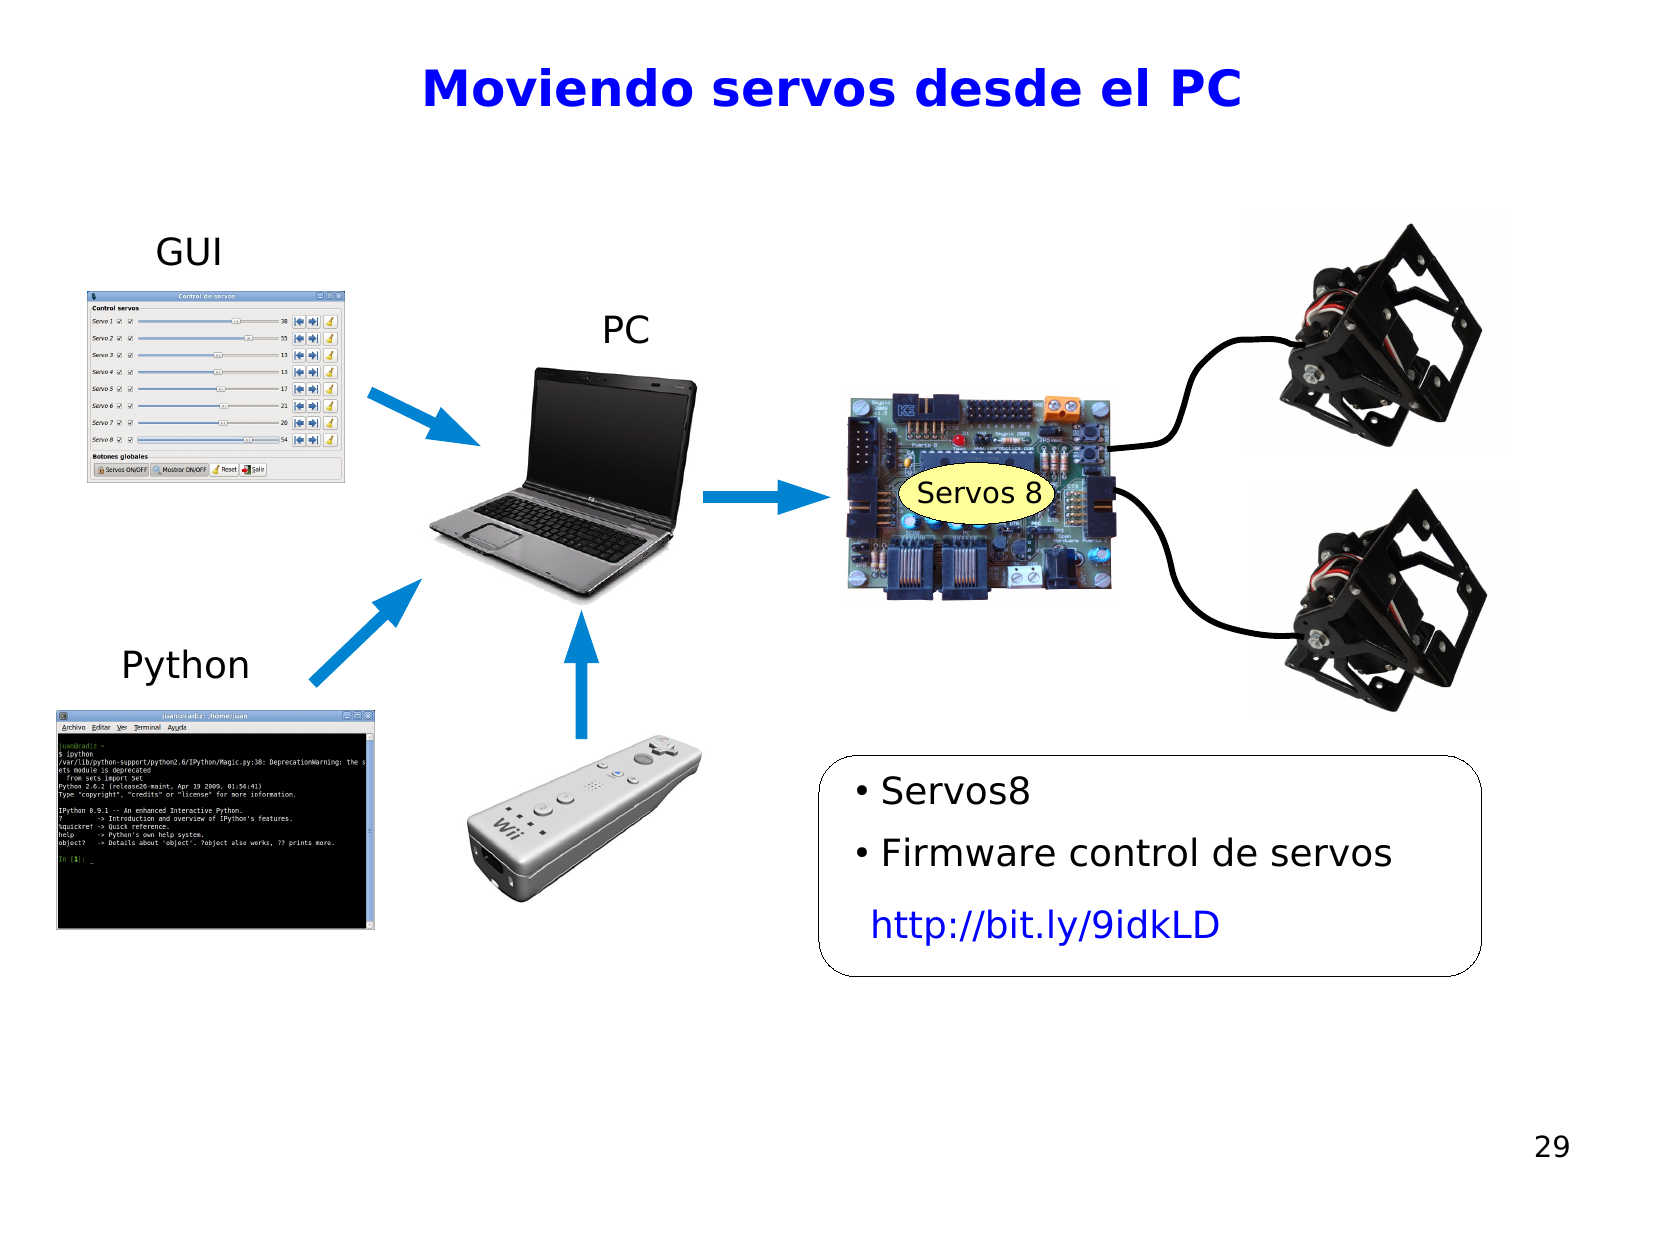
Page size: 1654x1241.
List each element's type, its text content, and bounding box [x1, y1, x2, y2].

text_box Python [106, 636, 300, 695]
text_box [929, 518, 1024, 525]
text_box GUI [140, 223, 335, 282]
picture [455, 733, 716, 904]
picture [87, 291, 345, 483]
picture [844, 391, 1117, 604]
text_box [932, 462, 1021, 468]
text_box Servos8 Firmware control de servos [840, 762, 1409, 883]
picture [411, 361, 715, 607]
picture [1249, 480, 1516, 719]
text_box PC [586, 301, 669, 360]
picture [56, 710, 375, 930]
text_box Moviendo servos desde el PC [406, 52, 1259, 127]
text_box http://bit.ly/9idkLD [855, 896, 1237, 955]
text_box Servos 8 [901, 468, 1059, 518]
picture [1244, 215, 1511, 453]
